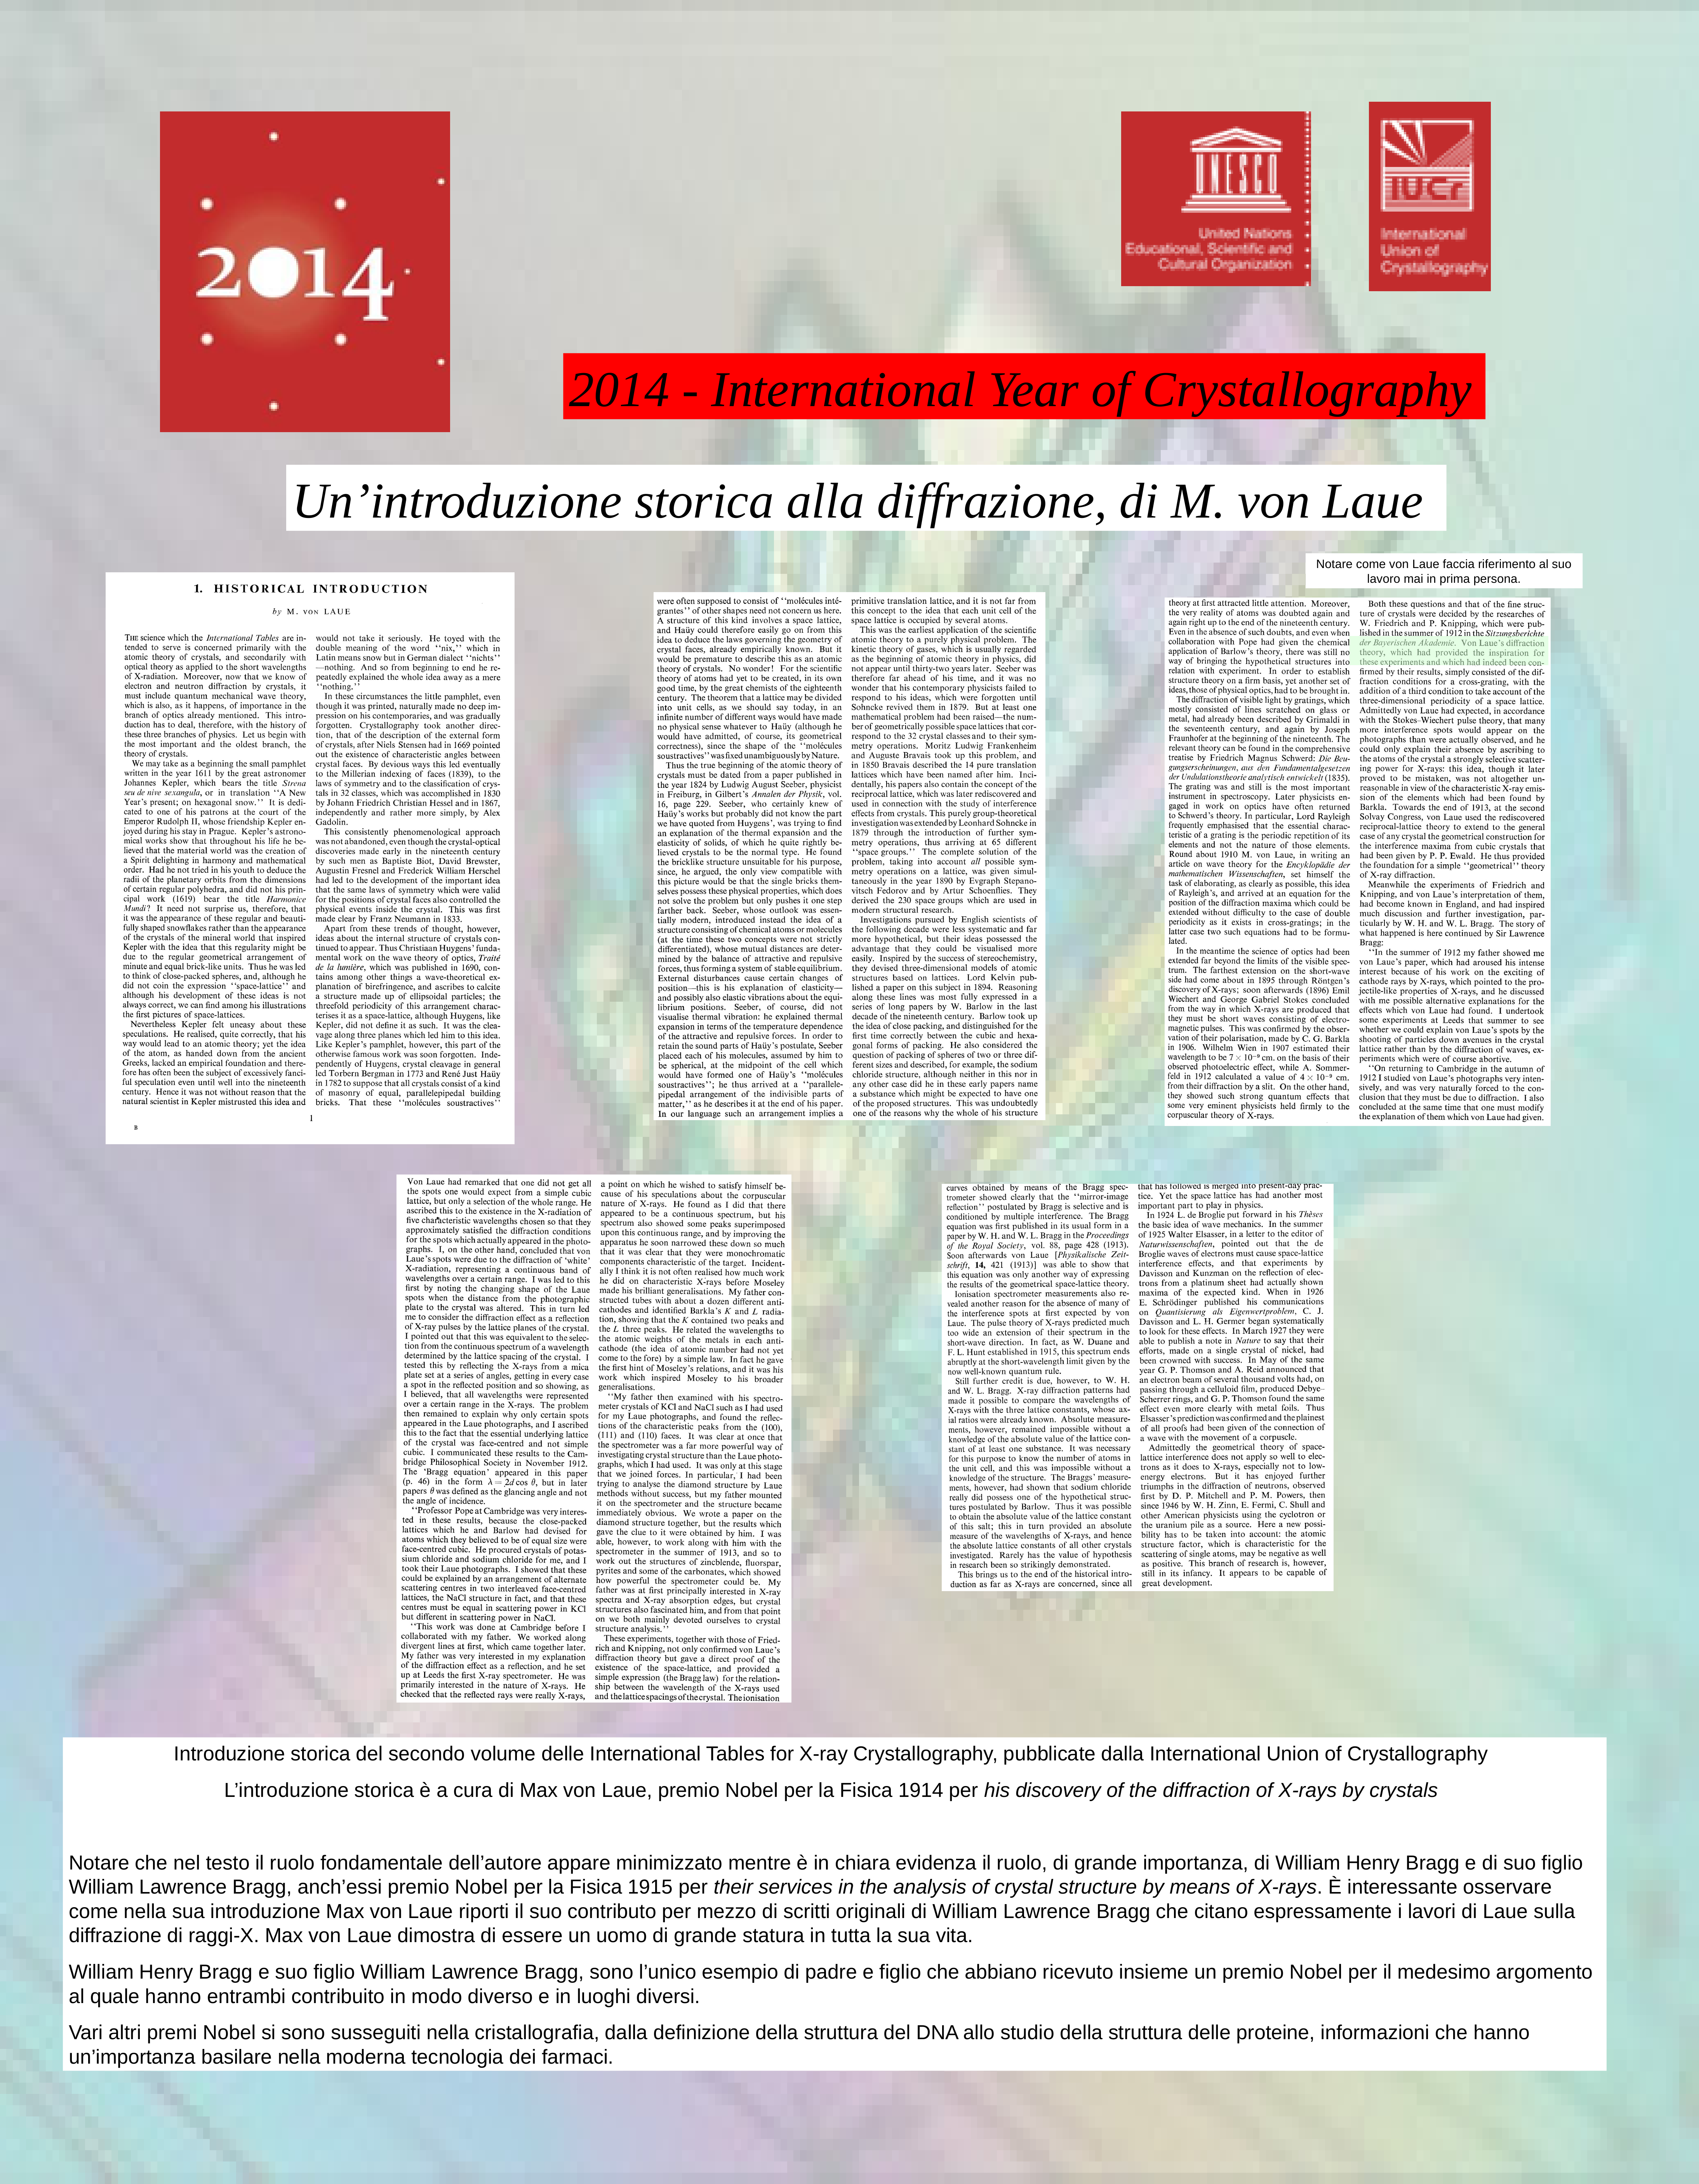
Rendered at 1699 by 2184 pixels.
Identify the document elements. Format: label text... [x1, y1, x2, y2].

text_box [1349, 636, 1549, 665]
text_box Notare come von Laue faccia riferimento al suo lavoro mai in prima persona. [1306, 553, 1583, 589]
text_box Un’introduzione storica alla diffrazione, di M. von Laue [286, 465, 1447, 531]
text_box Introduzione storica del secondo volume delle International Tables for X-ray Crystallography, pubblicate dalla International Union of Crystallography L’introduzione storica è a cura di Max von Laue, premio Nobel per la Fisica 1914 per his discovery of the diffraction of X-rays by crystals Notare che nel testo il ruolo fondamentale dell’autore appare minimizzato mentre è in chiara evidenza il ruolo, di grande importanza, di William Henry Bragg e di suo figlio William Lawrence Bragg, anch’essi premio Nobel per la Fisica 1915 per their services in the analysis of crystal structure by means of X-rays. È interessante osservare come nella sua introduzione Max von Laue riporti il suo contributo per mezzo di scritti originali di William Lawrence Bragg che citano espressamente i lavori di Laue sulla diffrazione di raggi-X. Max von Laue dimostra di essere un uomo di grande statura in tutta la sua vita. William Henry Bragg e suo figlio William Lawrence Bragg, sono l’unico esempio di padre e figlio che abbiano ricevuto insieme un premio Nobel per il medesimo argomento al quale hanno entrambi contribuito in modo diverso e in luoghi diversi. Vari altri premi Nobel si sono susseguiti nella cristallografia, dalla definizione della struttura del DNA allo studio della struttura delle proteine, informazioni che hanno un’importanza basilare nella moderna tecnologia dei farmaci. [63, 1737, 1607, 2071]
text_box 2014 - International Year of Crystallography [563, 353, 1486, 419]
picture [0, 0, 1699, 2184]
